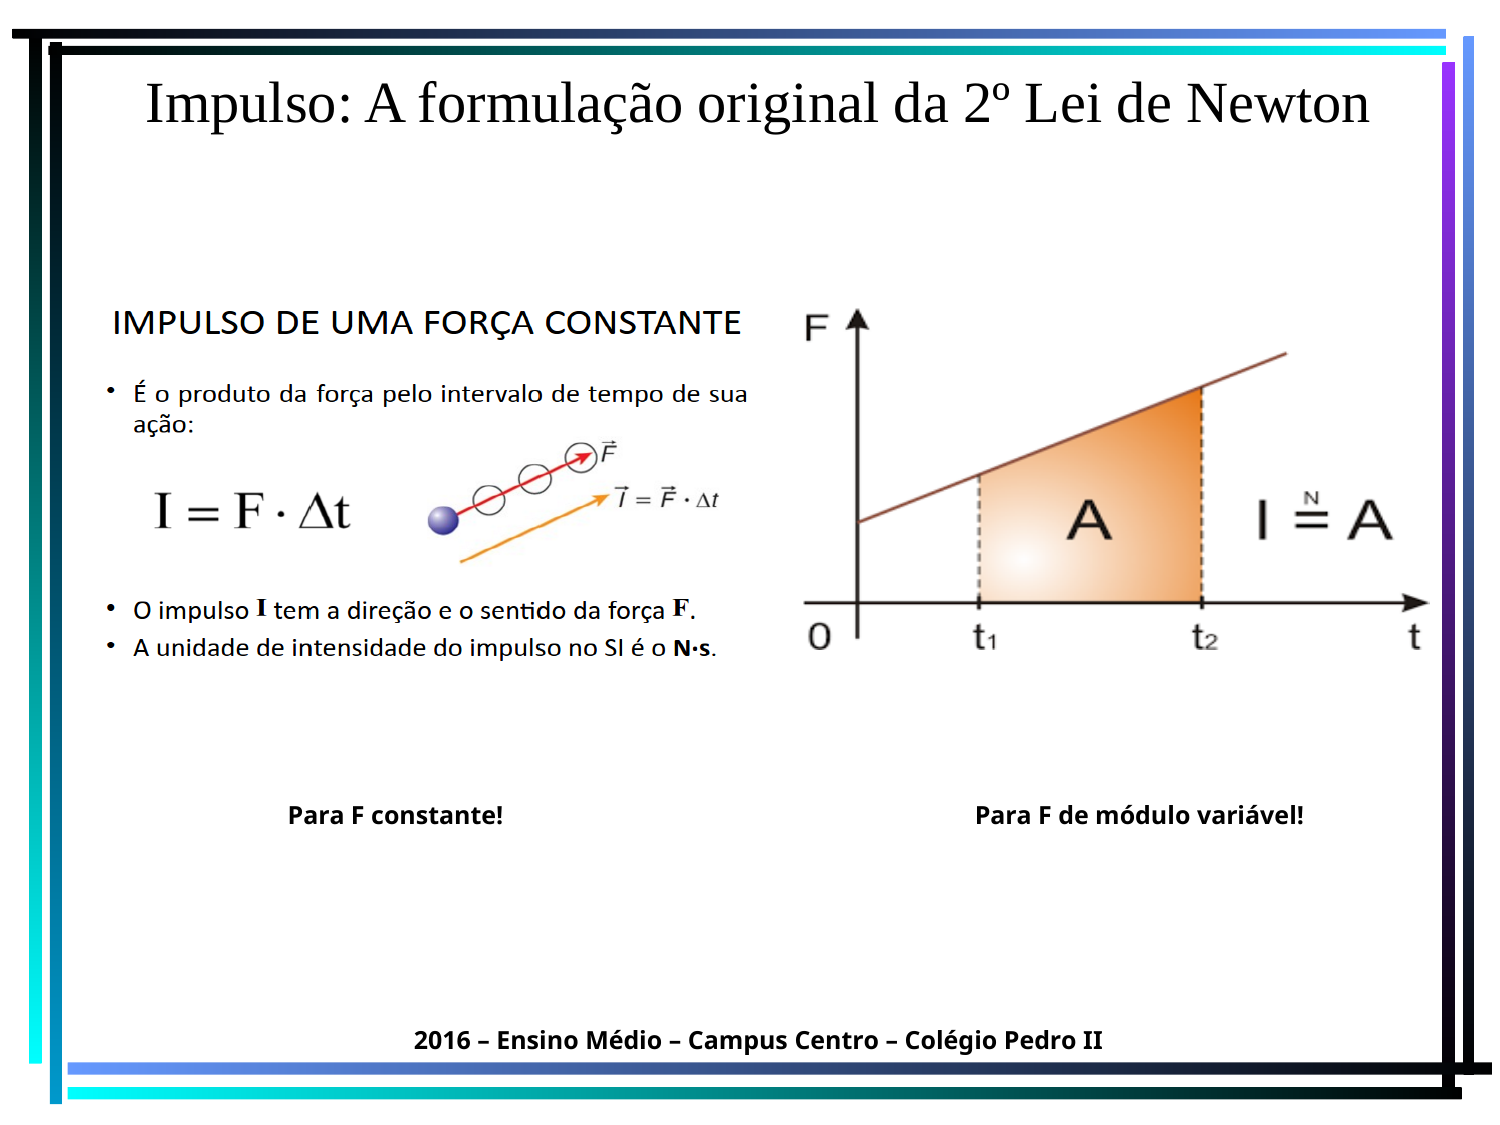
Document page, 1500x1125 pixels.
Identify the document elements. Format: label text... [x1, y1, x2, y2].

title Impulso: A formulação original da 2º Lei de Newton [94, 59, 1424, 237]
picture [0, 0, 1500, 1125]
text_box 2016 – Ensino Médio – Campus Centro – Colégio Pedro II [399, 1018, 1119, 1064]
text_box Para F de módulo variável! [959, 792, 1320, 838]
text_box Para F constante! [272, 792, 519, 838]
